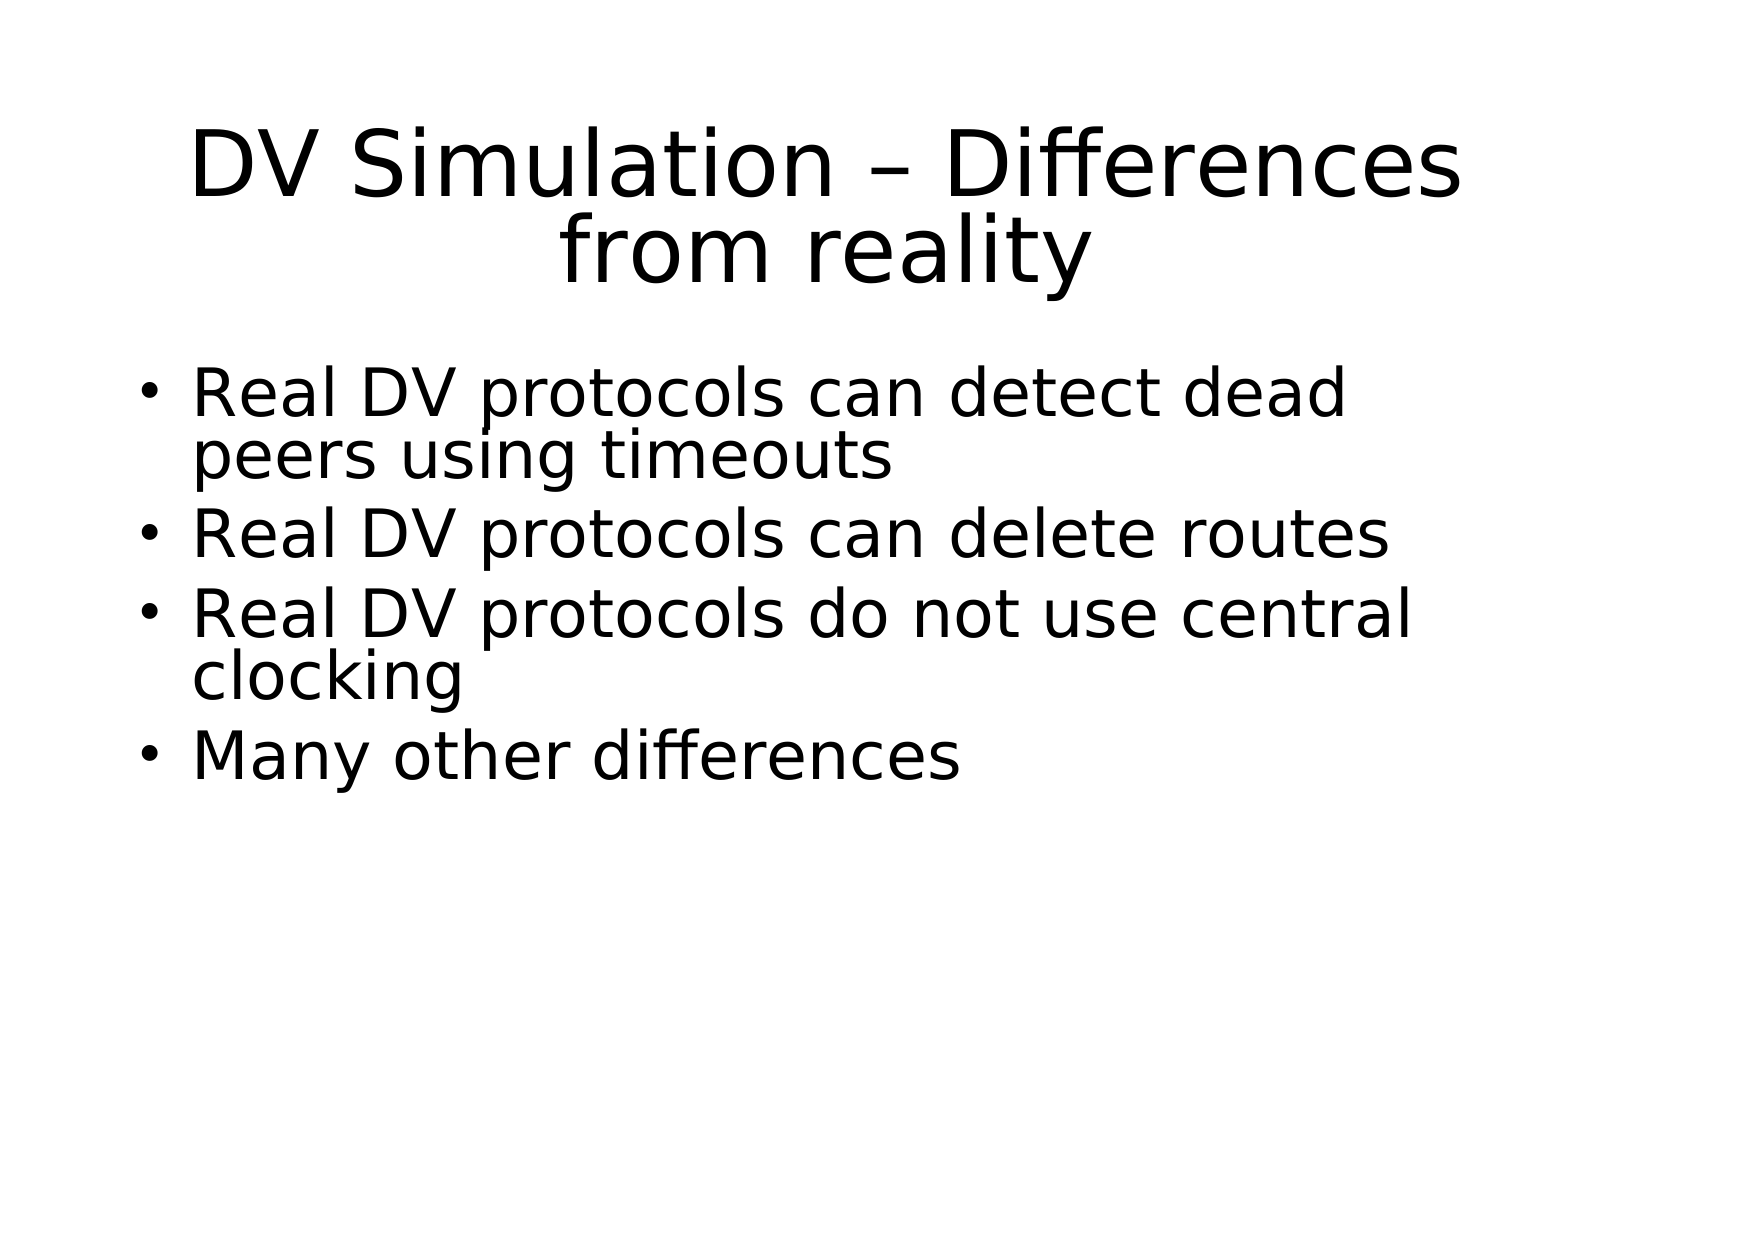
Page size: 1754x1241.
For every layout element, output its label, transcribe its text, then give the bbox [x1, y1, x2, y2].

list Real DV protocols can detect dead peers using timeouts Real DV protocols can delete routes Real DV protocols do not use central clocking Many other differences [123, 357, 1530, 1103]
title DV Simulation – Differences from reality [123, 108, 1530, 320]
